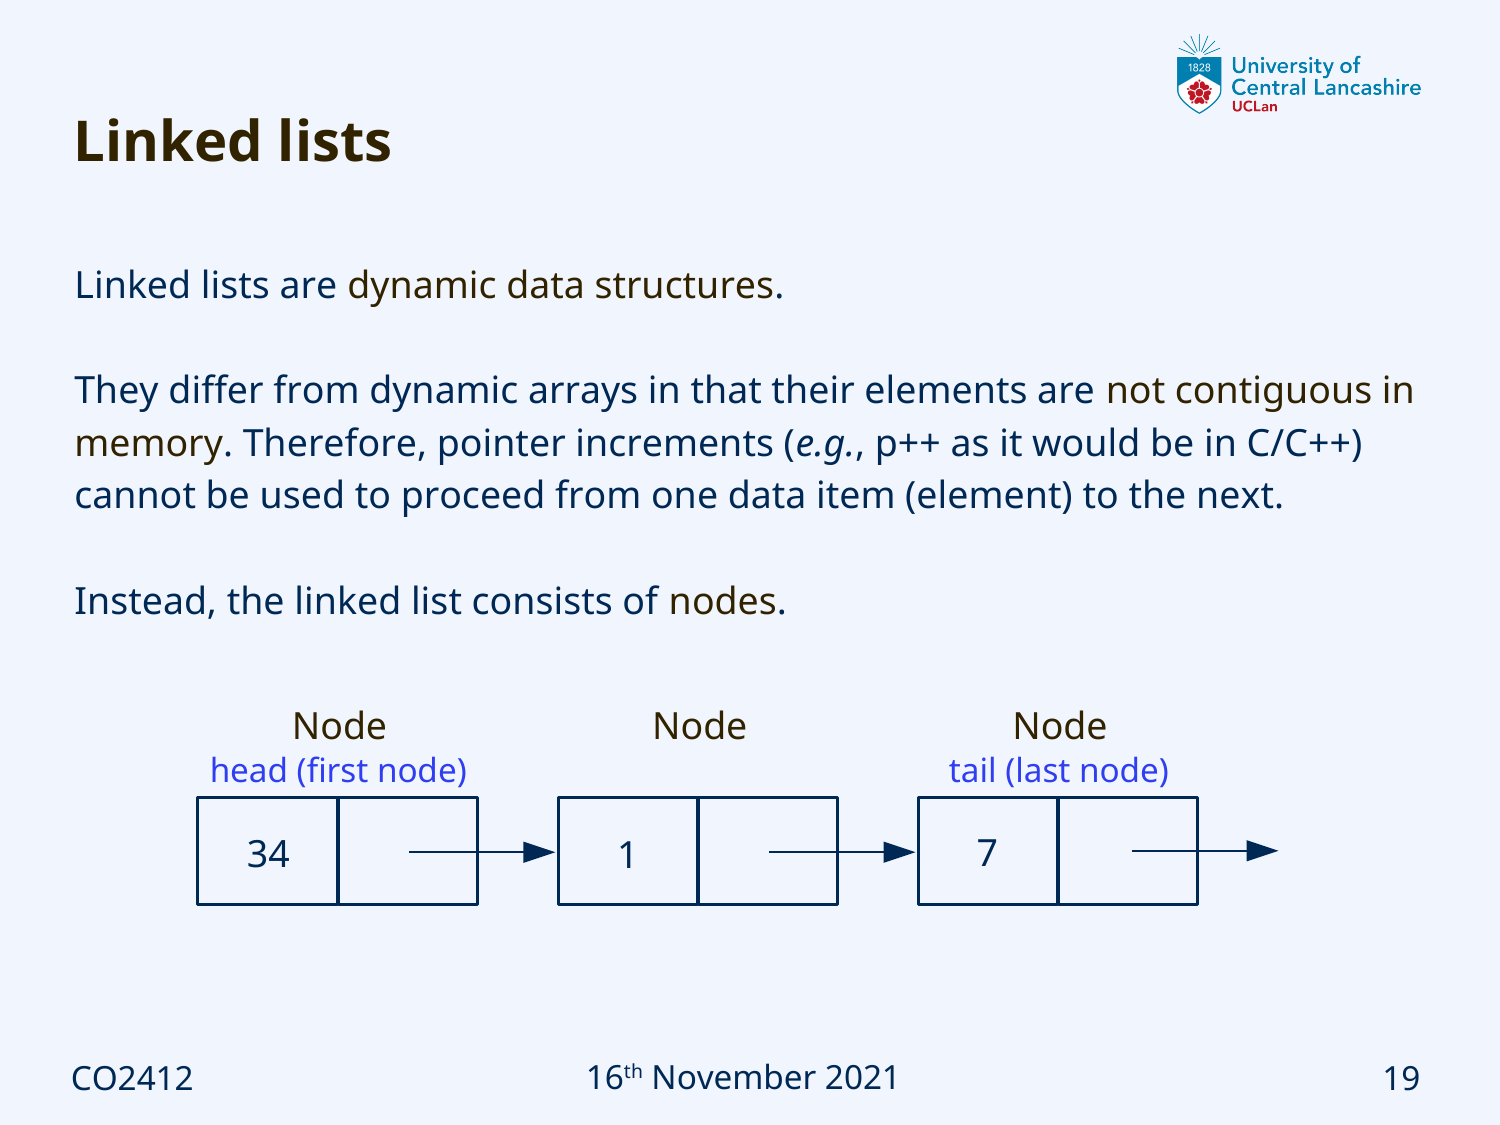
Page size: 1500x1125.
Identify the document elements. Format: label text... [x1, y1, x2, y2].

text_box head (first node) [181, 741, 496, 797]
title Linked lists [58, 93, 1475, 186]
text_box Linked lists are dynamic data structures. They differ from dynamic arrays in that their elements are not contiguous in memory. Therefore, pointer increments (e.g., p++ as it would be in C/C++) cannot be used to proceed from one data item (element) to the next. Instead, the linked list consists of nodes. [59, 246, 1441, 665]
text_box 1 [575, 823, 681, 883]
text_box 34 [215, 823, 322, 883]
text_box Node [271, 694, 408, 741]
text_box tail (last node) [901, 741, 1217, 797]
picture [1177, 34, 1421, 93]
text_box Node [991, 694, 1129, 741]
text_box 7 [934, 821, 1040, 882]
text_box Node [631, 694, 768, 755]
